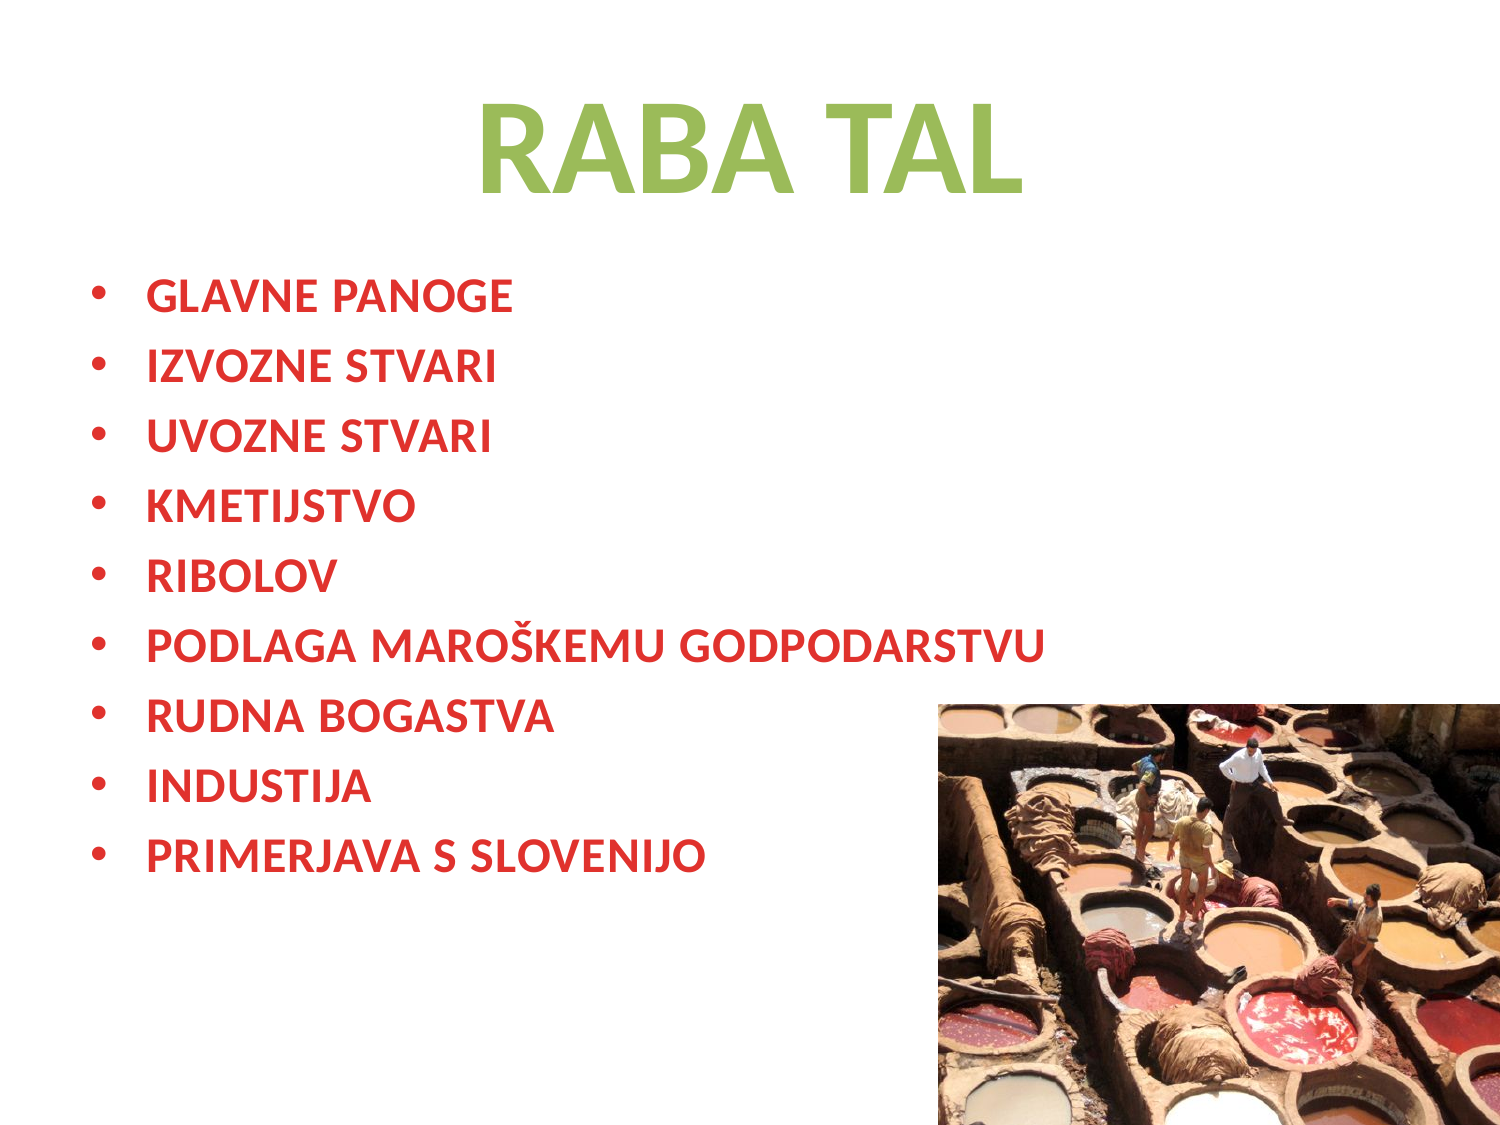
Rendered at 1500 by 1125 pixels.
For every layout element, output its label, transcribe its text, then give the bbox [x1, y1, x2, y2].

title RABA TAL [75, 45, 1425, 233]
picture [938, 704, 1500, 1125]
list GLAVNE PANOGE IZVOZNE STVARI UVOZNE STVARI KMETIJSTVO RIBOLOV PODLAGA MAROŠKEMU GODPODARSTVU RUDNA BOGASTVA INDUSTIJA PRIMERJAVA S SLOVENIJO [75, 255, 1425, 998]
